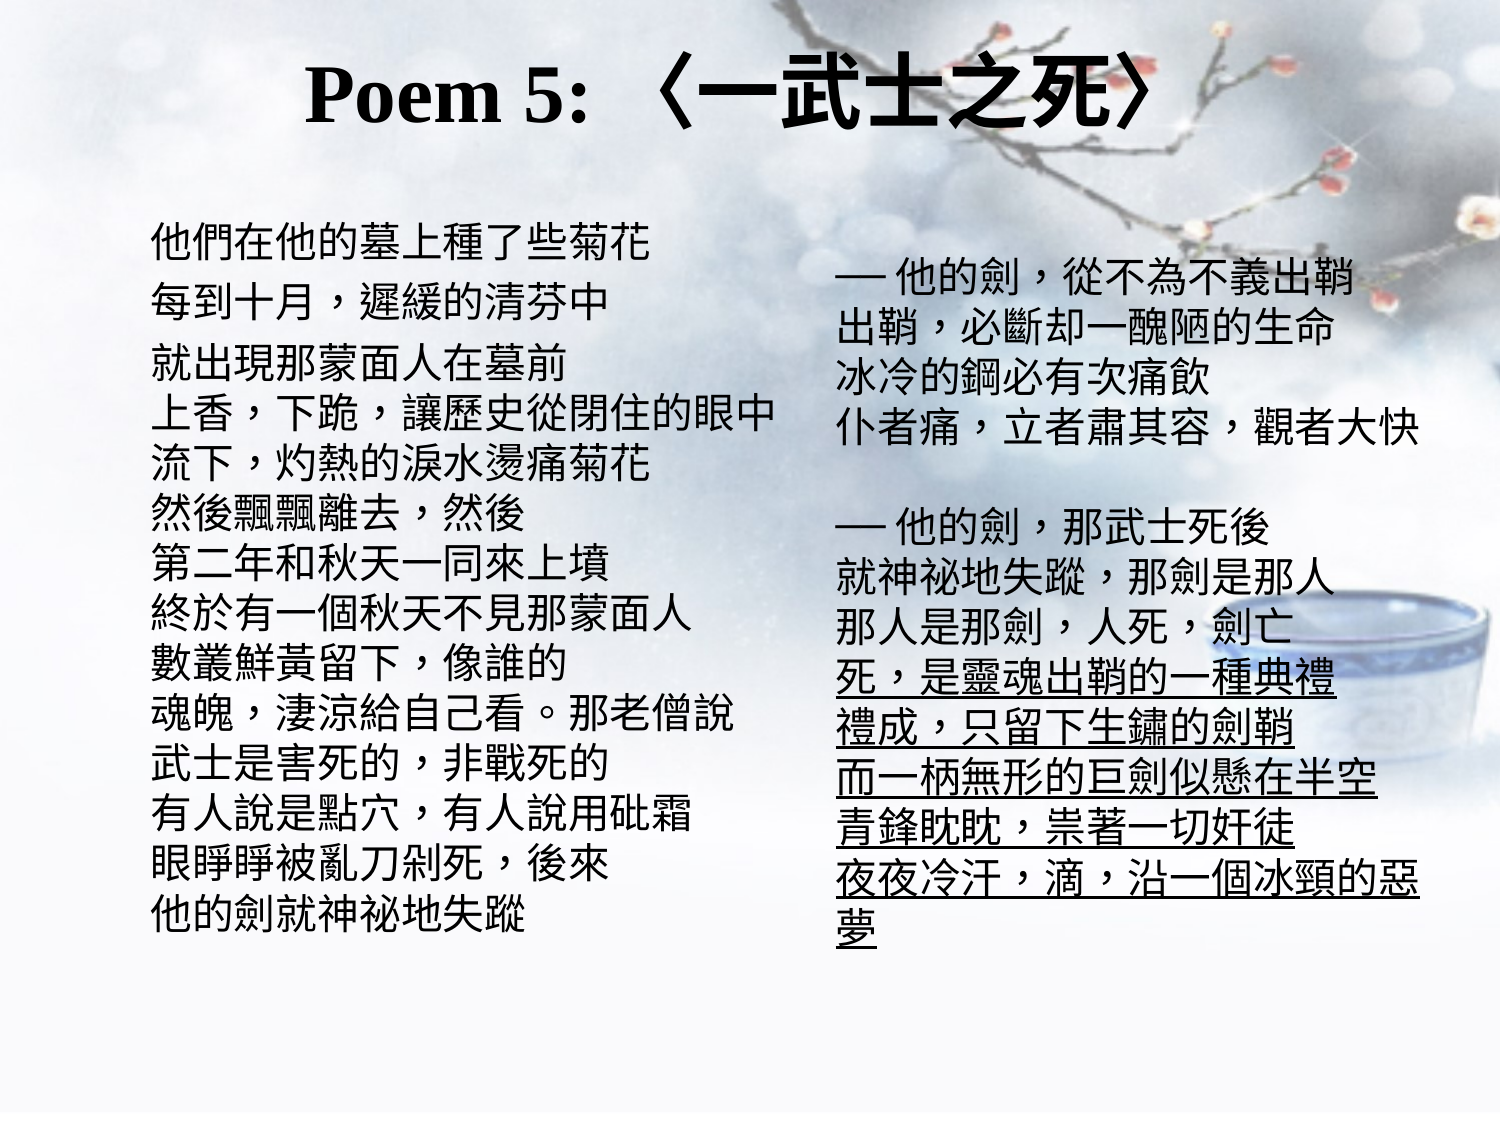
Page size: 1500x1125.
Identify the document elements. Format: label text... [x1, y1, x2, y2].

text_box ──他的劍，從不為不義出鞘 出鞘，必斷却一醜陋的生命 冰冷的鋼必有次痛飲 仆者痛，立者肅其容，觀者大快 ──他的劍，那武士死後 就神祕地失蹤，那劍是那人 那人是那劍，人死，劍亡 死，是靈魂出鞘的一種典禮 禮成，只留下生鏽的劍鞘 而一柄無形的巨劍似懸在半空 青鋒眈眈，祟著一切奸徒 夜夜冷汗，滴，沿一個冰頸的惡夢 [820, 243, 1477, 960]
list 他們在他的墓上種了些菊花 每到十月，遲緩的清芬中 就出現那蒙面人在墓前 上香，下跪，讓歷史從閉住的眼中 流下，灼熱的淚水燙痛菊花 然後飄飄離去，然後 第二年和秋天一同來上墳 終於有一個秋天不見那蒙面人 數叢鮮黃留下，像誰的 魂魄，淒涼給自己看。那老僧說 武士是害死的，非戰死的 有人說是點穴，有人說用砒霜 眼睜睜被亂刀剁死，後來 他的劍就神祕地失蹤 [135, 208, 833, 1083]
picture [0, 0, 1500, 1125]
title Poem 5:〈一武士之死〉 [75, 45, 1426, 233]
